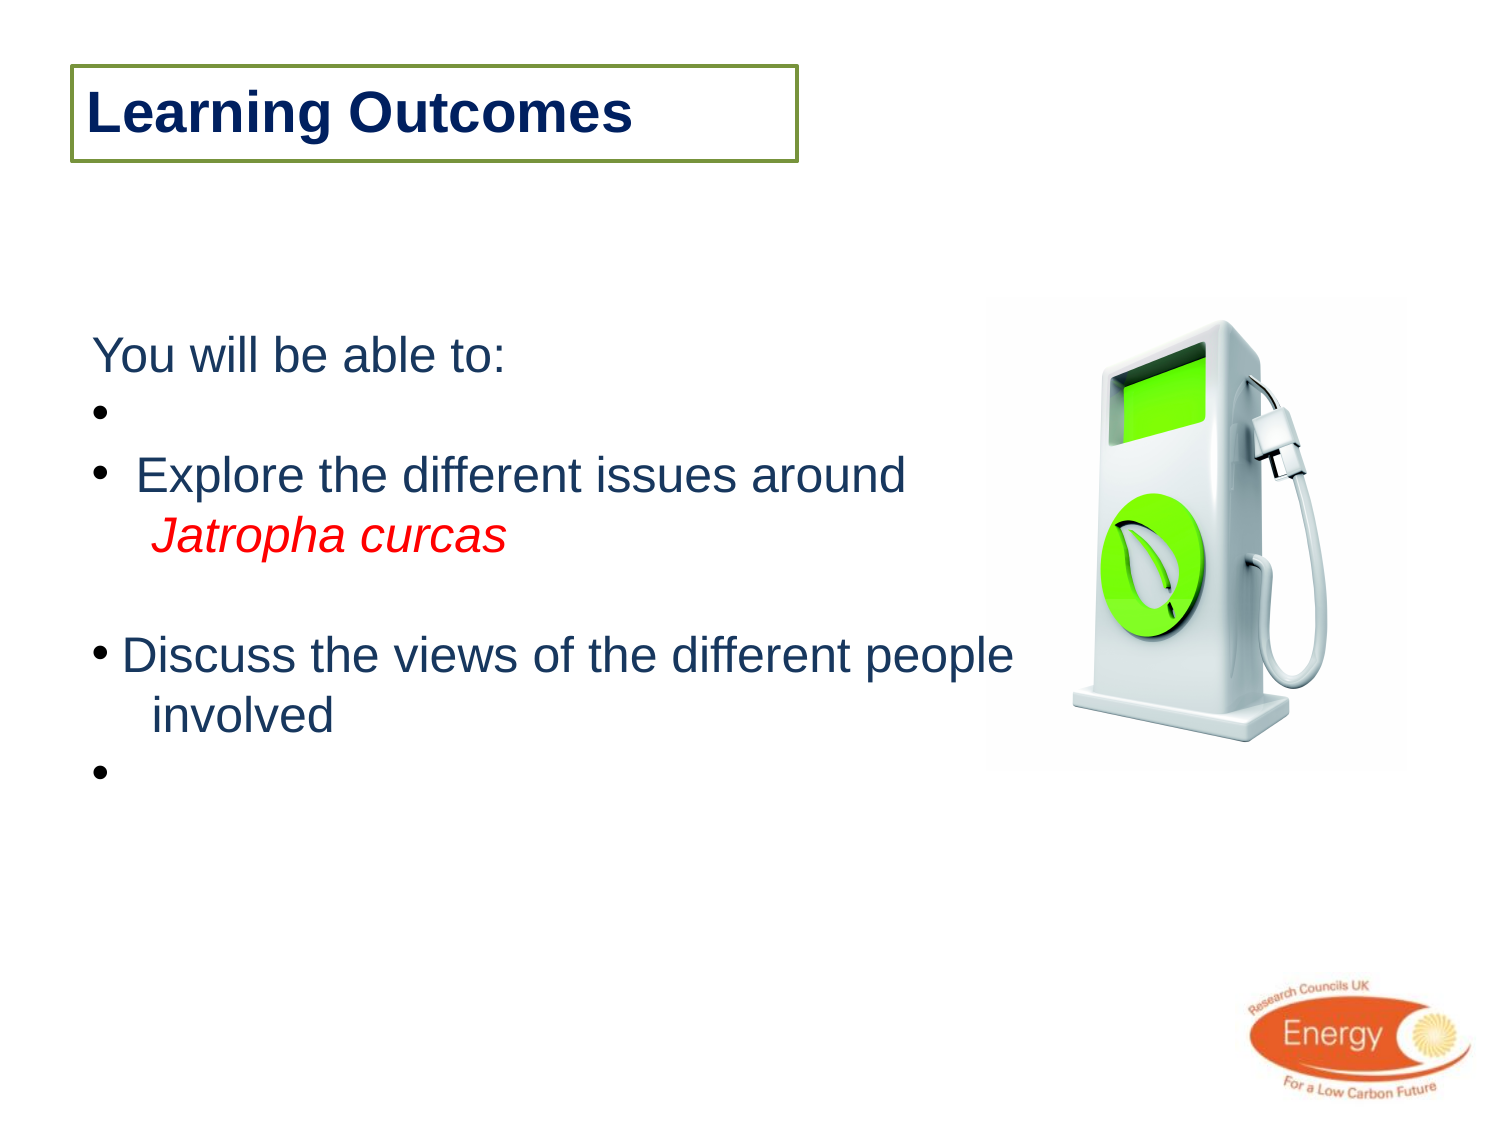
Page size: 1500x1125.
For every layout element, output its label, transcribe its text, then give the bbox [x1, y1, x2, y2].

picture [986, 297, 1407, 771]
text_box You will be able to: Explore the different issues around Jatropha curcas Discuss the views of the different people involved [76, 314, 1129, 875]
text_box Learning Outcomes [71, 66, 798, 162]
